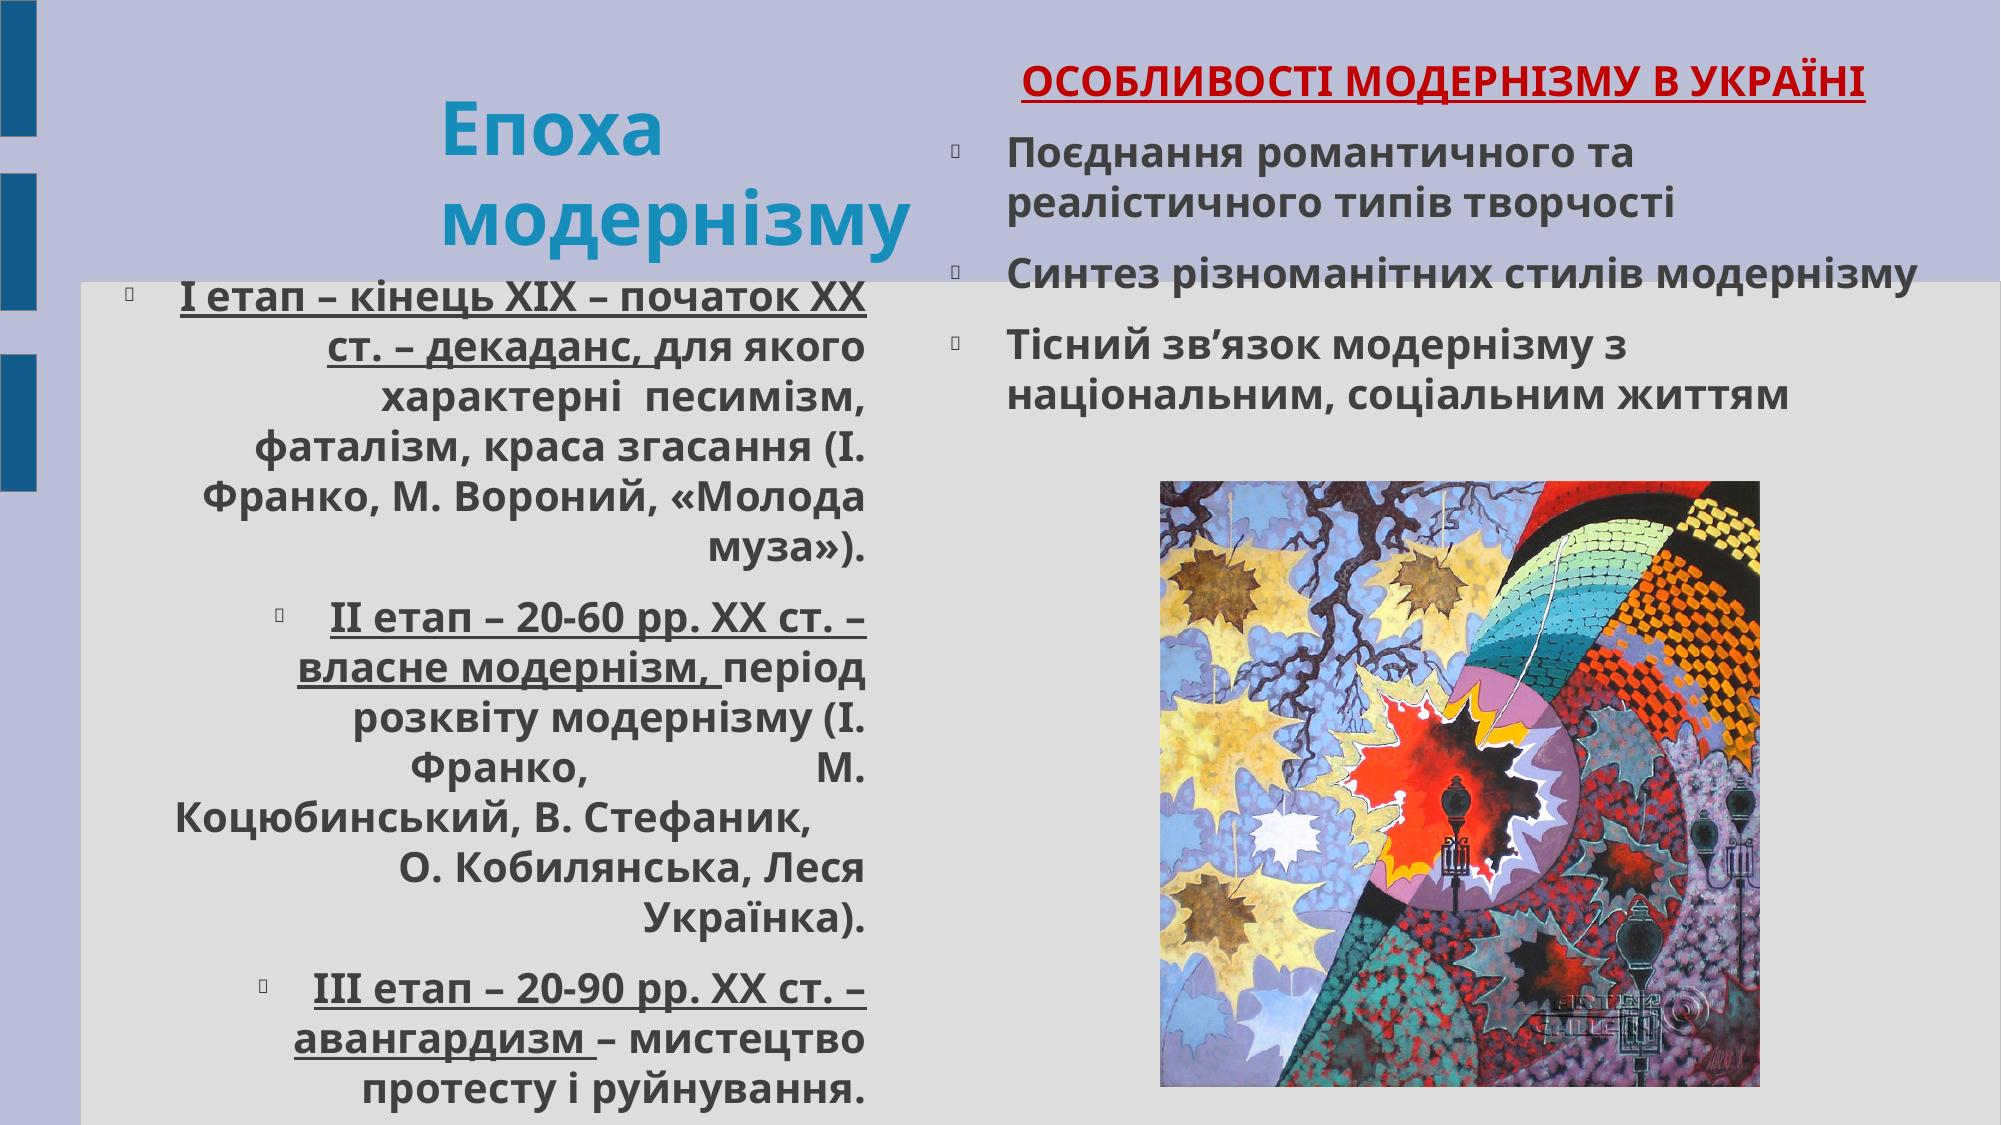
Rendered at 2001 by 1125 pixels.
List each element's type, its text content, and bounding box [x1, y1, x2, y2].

title Епоха модернізму [424, 73, 1000, 234]
picture [1160, 481, 1760, 1087]
list І етап – кінець ХІХ – початок ХХ ст. – декаданс, для якого характерні песимізм, фаталізм, краса згасання (І. Франко, М. Вороний, «Молода муза»). ІІ етап – 20-60 рр. ХХ ст. – власне модернізм, період розквіту модернізму (І. Франко, М. Коцюбинський, В. Стефаник, О. Кобилянська, Леся Українка). ІІІ етап – 20-90 рр. ХХ ст. – авангардизм – мистецтво протесту і руйнування. [99, 262, 882, 962]
list ОСОБЛИВОСТІ МОДЕРНІЗМУ В УКРАЇНІ Поєднання романтичного та реалістичного типів творчості Синтез різноманітних стилів модернізму Тісний зв’язок модернізму з національним, соціальним життям [934, 47, 1953, 482]
